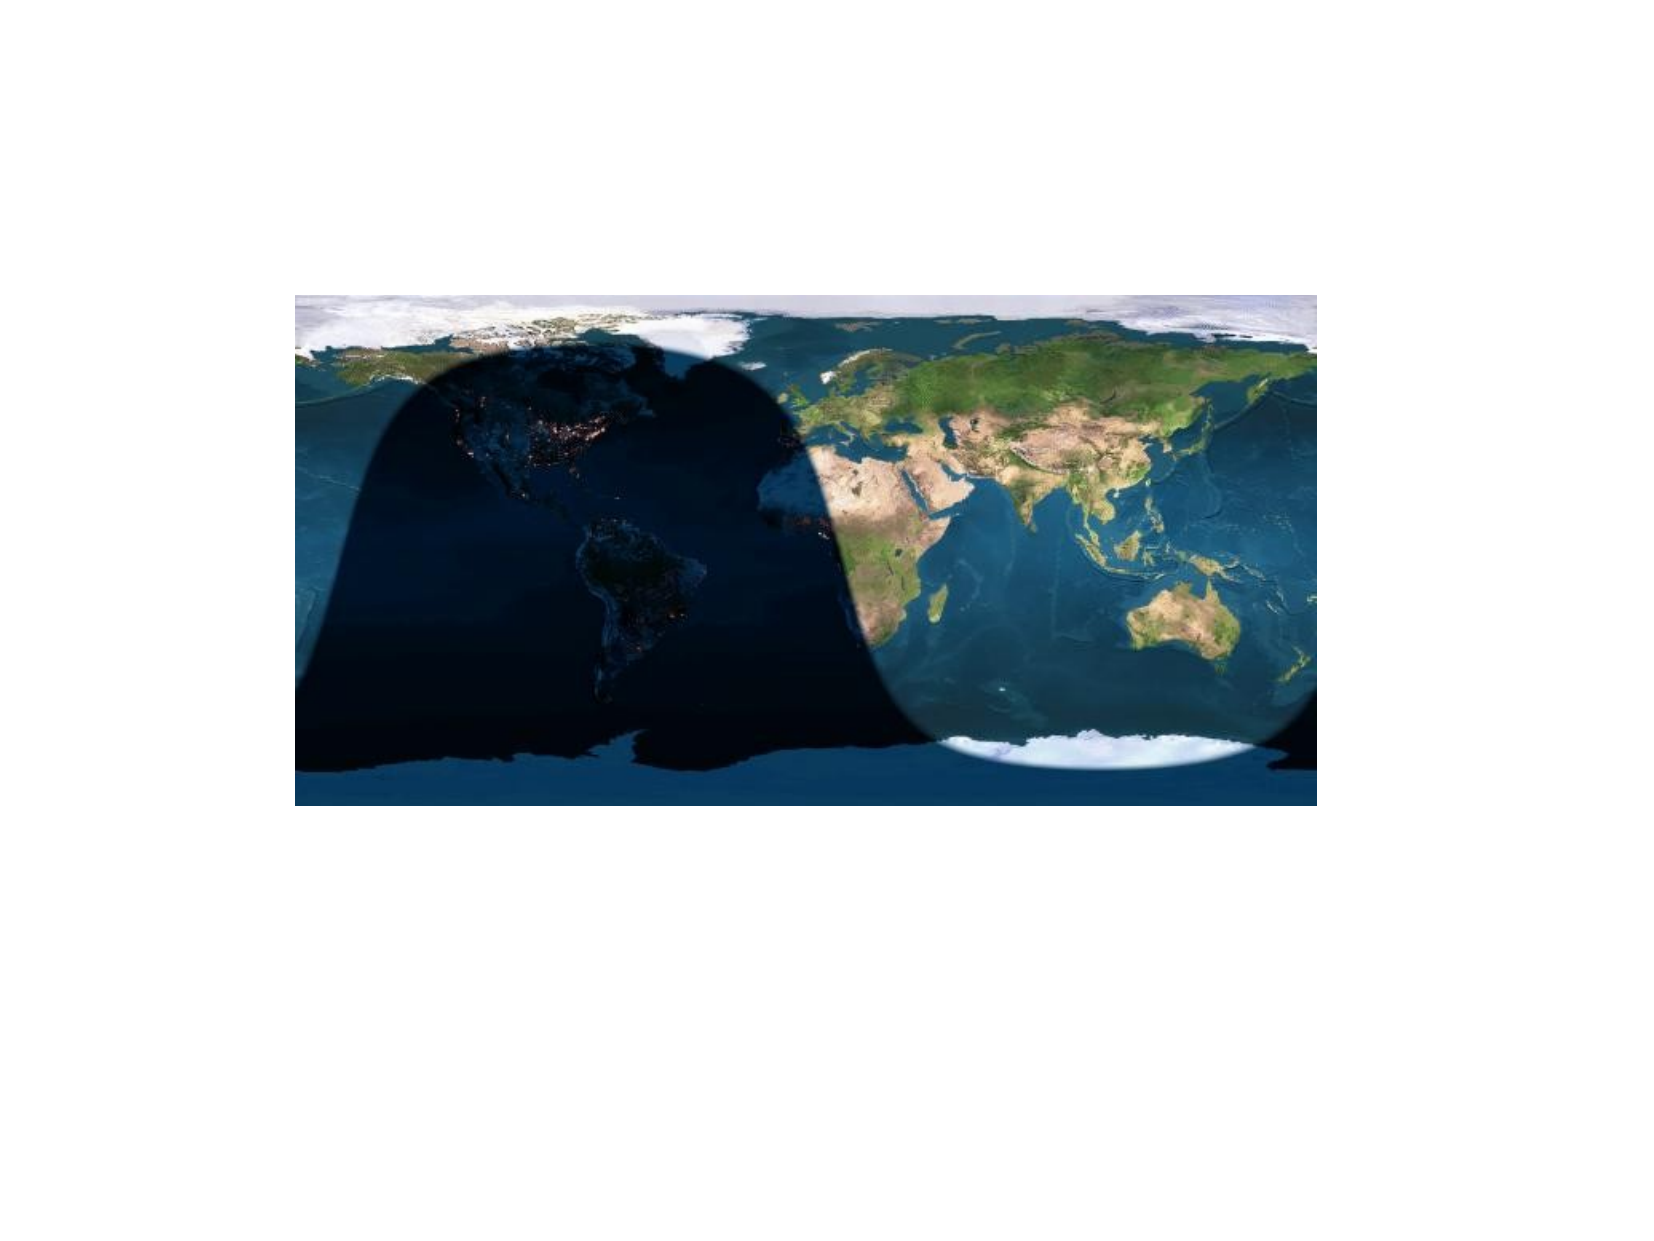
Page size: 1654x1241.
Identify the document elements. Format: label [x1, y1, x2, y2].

picture [295, 295, 1317, 806]
